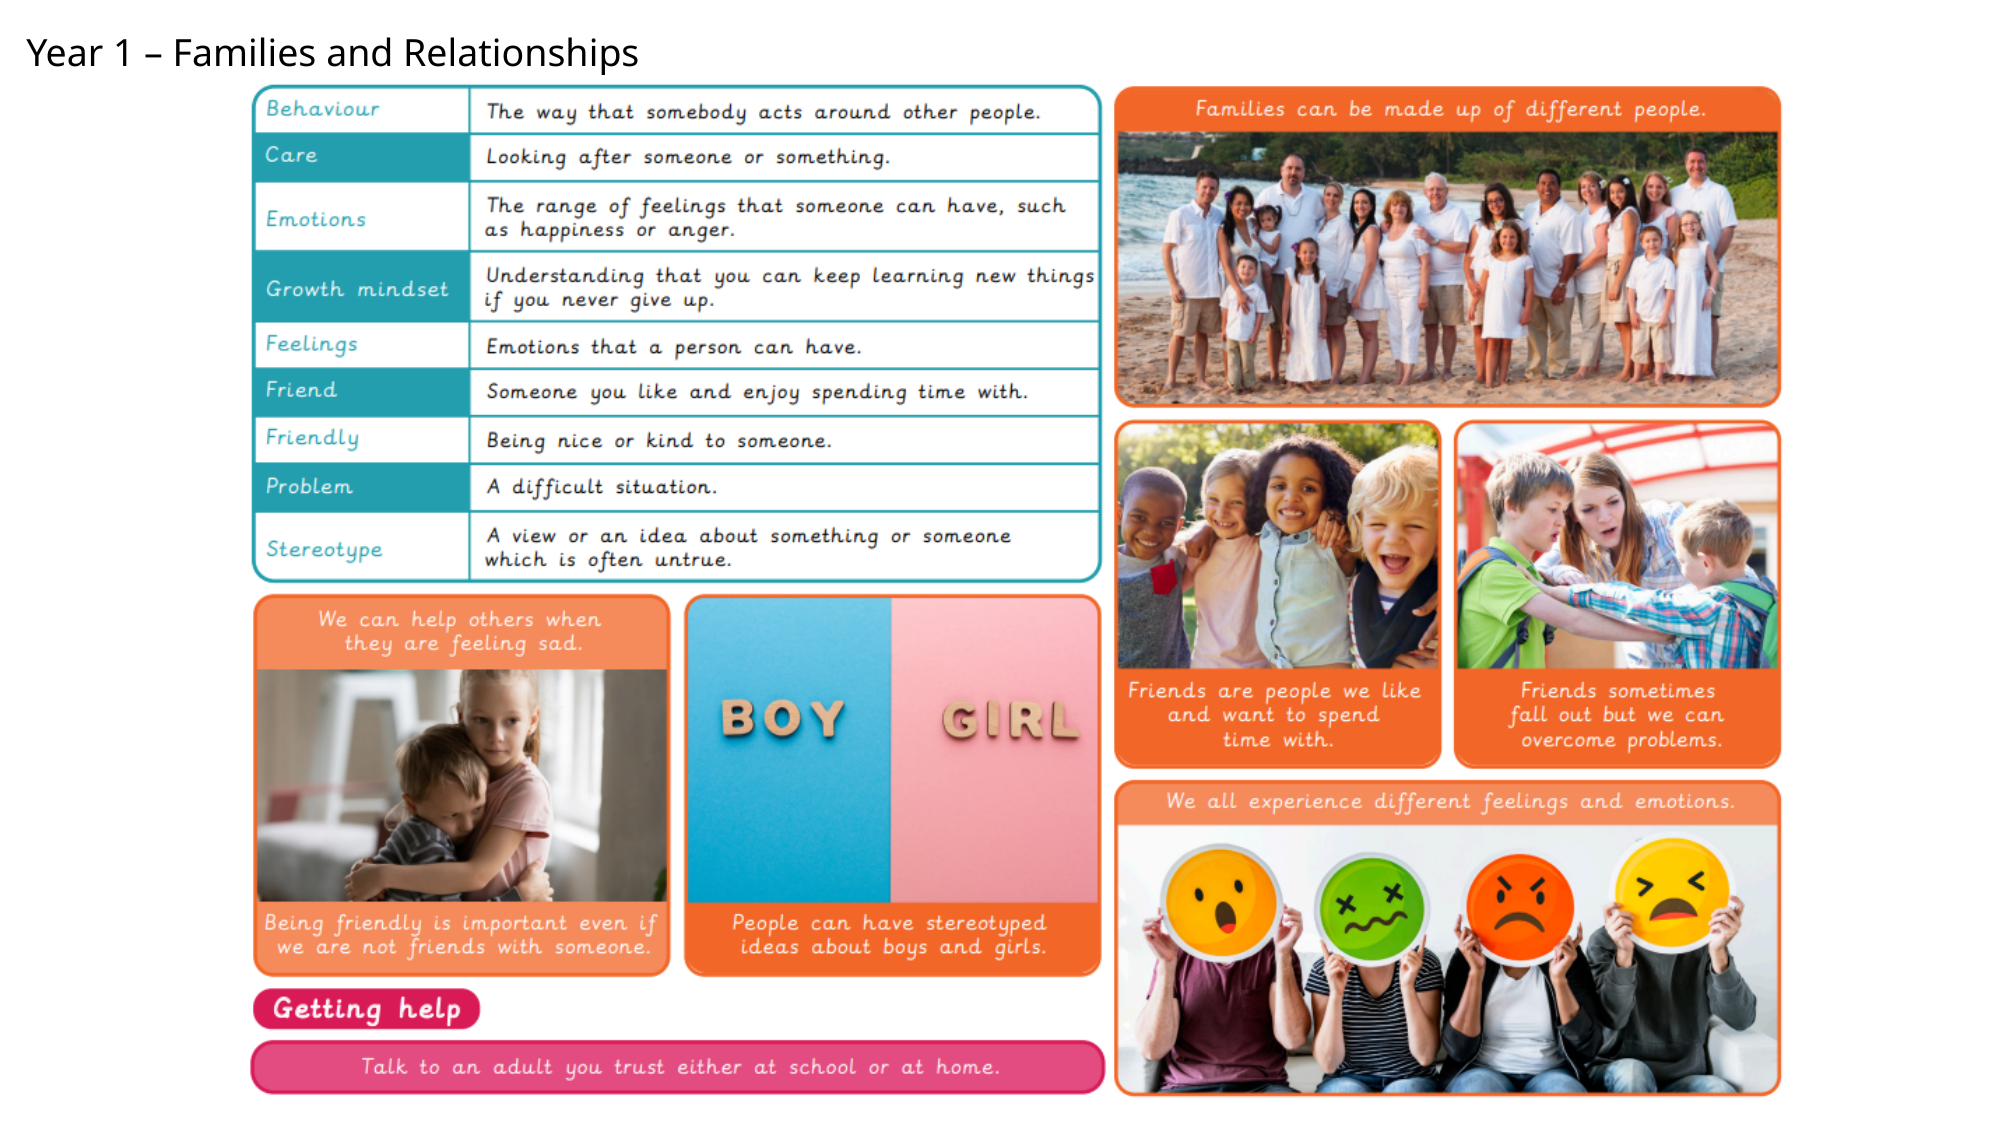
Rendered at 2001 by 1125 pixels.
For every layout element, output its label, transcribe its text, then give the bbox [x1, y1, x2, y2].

title Year 1 – Families and Relationships [11, 14, 689, 94]
picture [238, 78, 1791, 1099]
